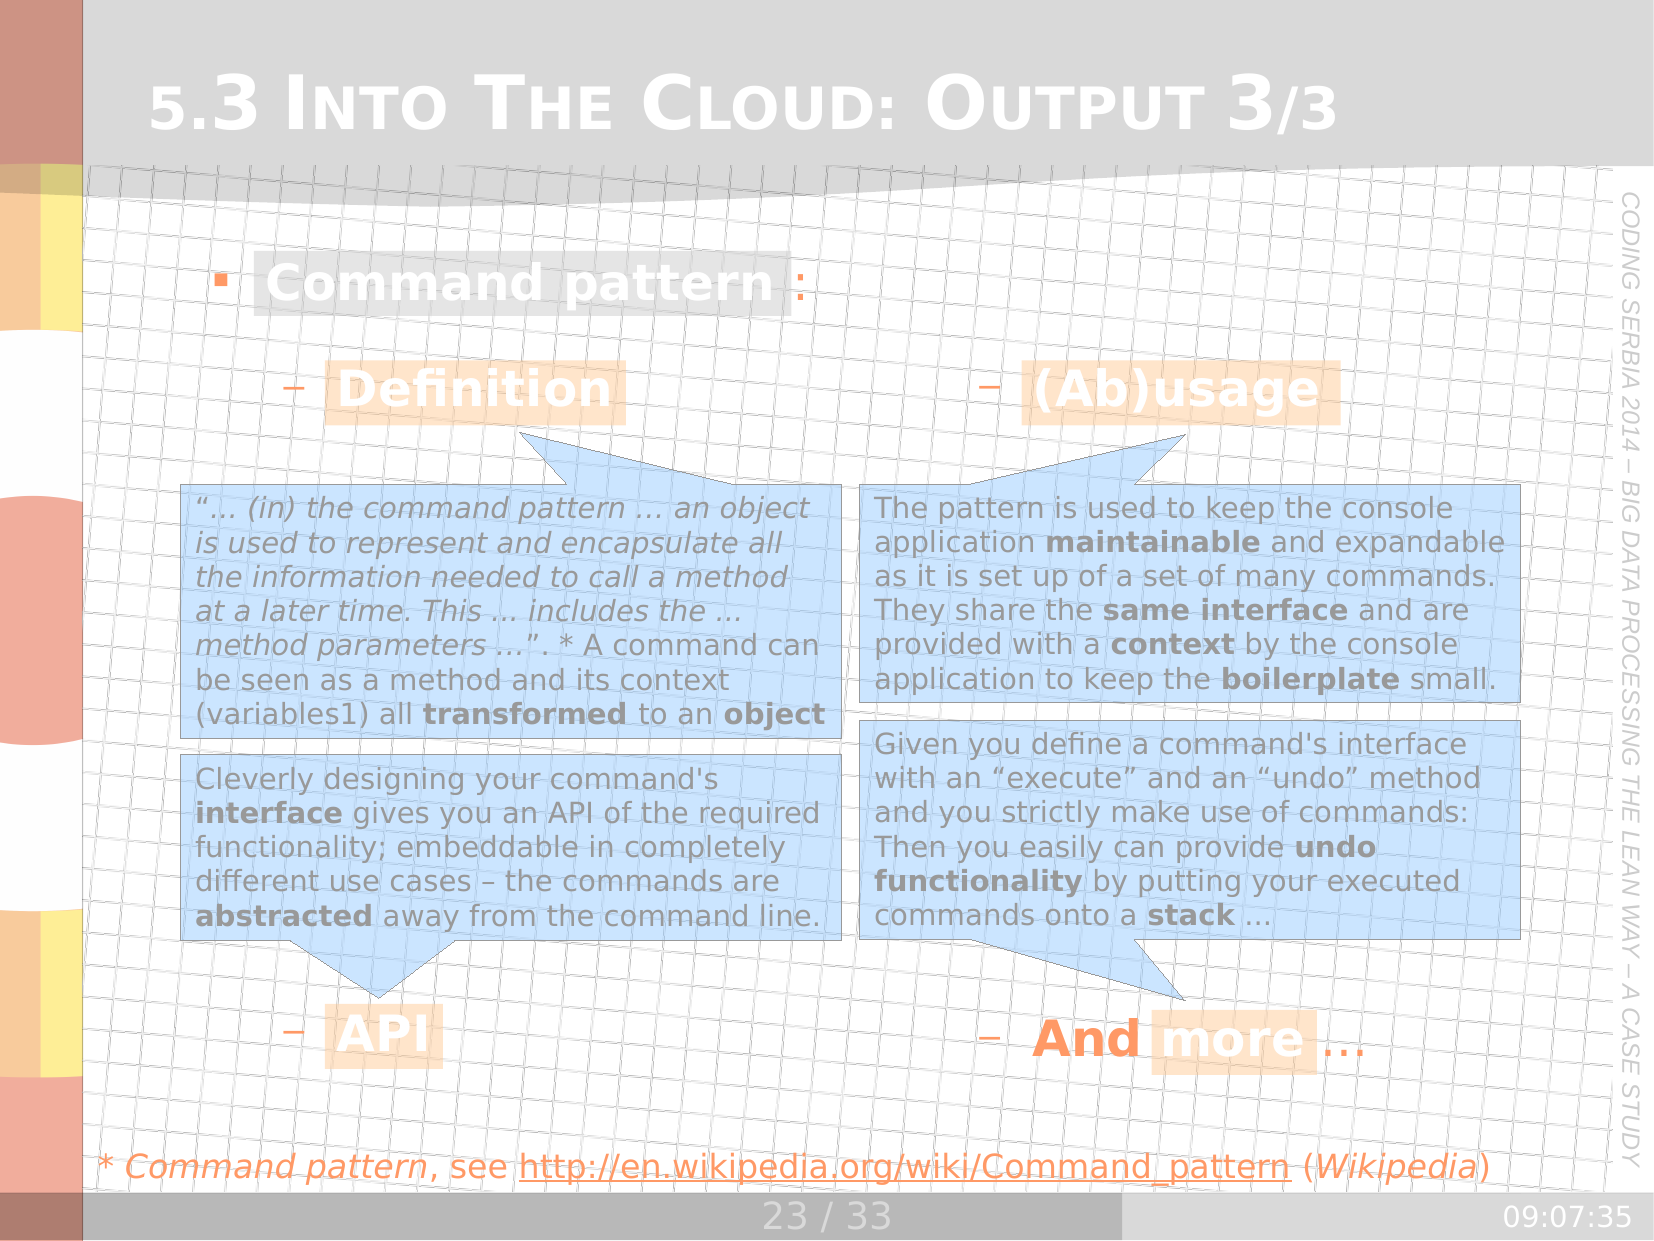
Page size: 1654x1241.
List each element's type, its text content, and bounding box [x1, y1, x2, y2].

text_box Cleverly designing your command's interface gives you an API of the required functionality; embeddable in completely different use cases – the commands are abstracted away from the command line. [180, 754, 842, 999]
text_box Given you define a command's interface with an “execute” and an “undo” method and you strictly make use of commands: Then you easily can provide undo functionality by putting your executed commands onto a stack ... [859, 720, 1521, 1001]
text_box The pattern is used to keep the console application maintainable and expandable as it is set up of a set of many commands. They share the same interface and are provided with a context by the console application to keep the boilerplate small. [859, 434, 1521, 703]
list (Ab)usage And more ... [890, 253, 1554, 1139]
title 5.3 INTO THE CLOUD: OUTPUT 3/3 [147, 41, 1565, 166]
text_box “... (in) the command pattern … an object is used to represent and encapsulate all the information needed to call a method at a later time. This ... includes the ... method parameters …”. * A command can be seen as a method and its context (variables1) all transformed to an object [180, 432, 842, 739]
list Command pattern : Definition API [194, 253, 858, 1139]
text_box * Command pattern, see http://en.wikipedia.org/wiki/Command_pattern (Wikipedia) [82, 1139, 1560, 1194]
text_box [0, 1192, 1123, 1241]
picture [82, 165, 1613, 1192]
